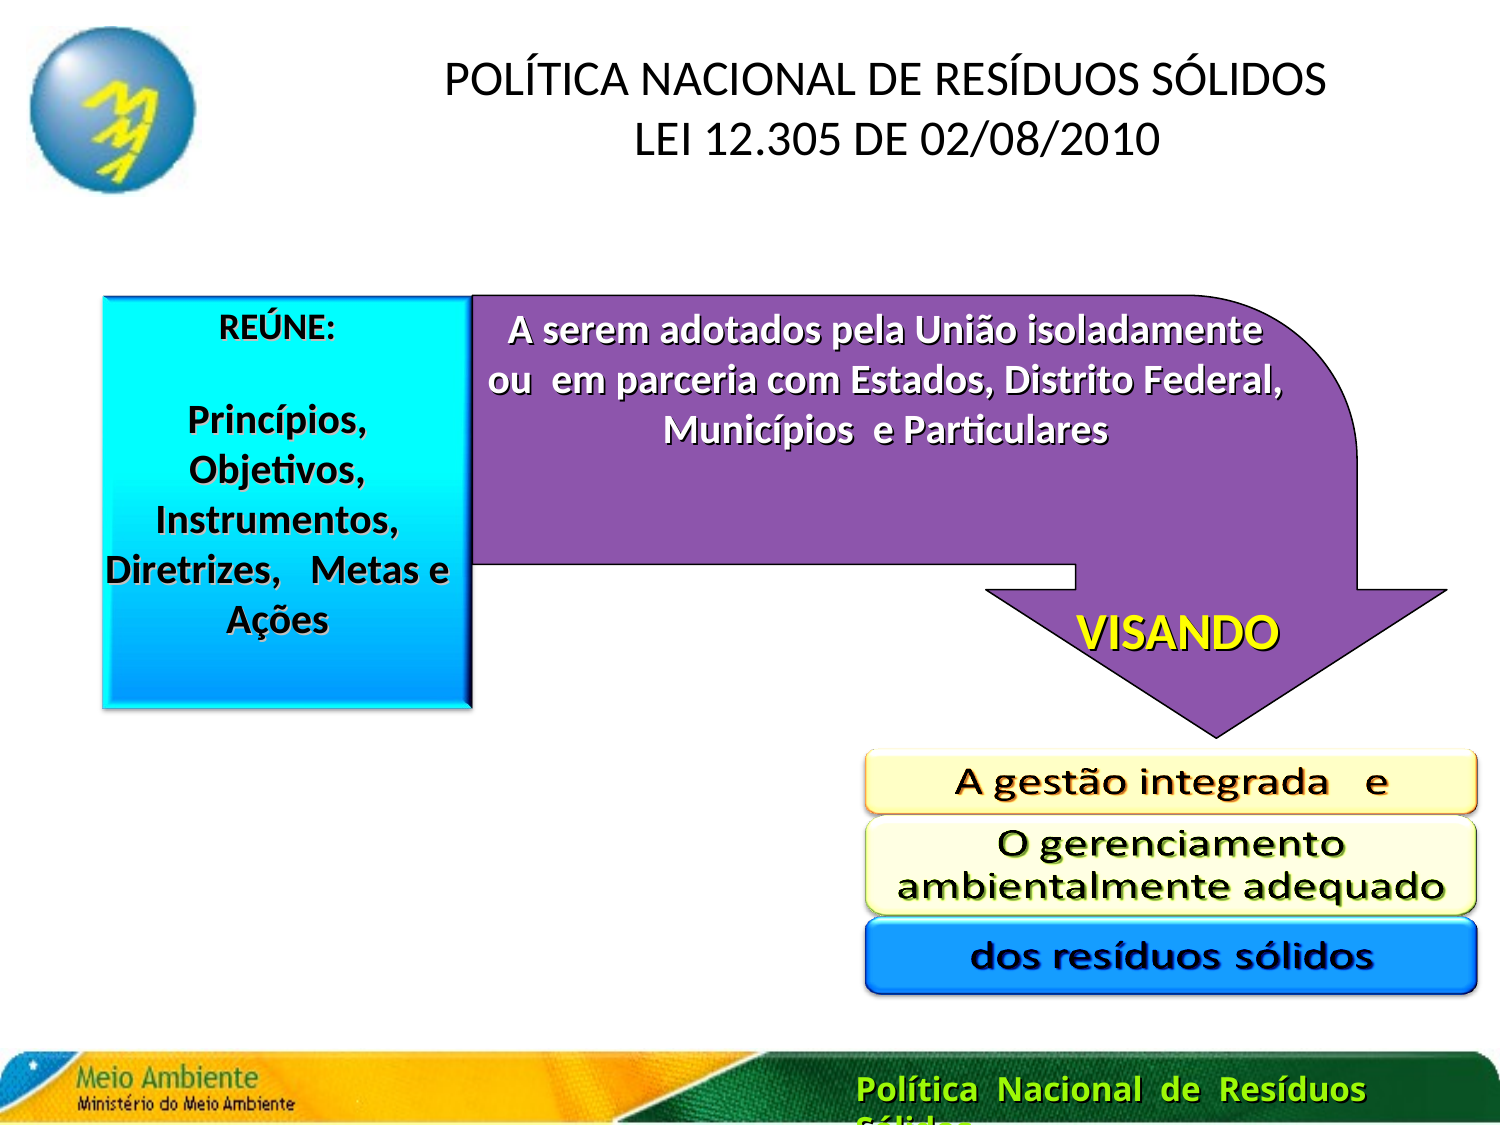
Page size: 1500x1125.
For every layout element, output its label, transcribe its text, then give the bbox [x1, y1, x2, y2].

picture [26, 26, 202, 197]
text_box [1105, 667, 1327, 738]
text_box REÚNE: Princípios, Objetivos, Instrumentos, Diretrizes, Metas e Ações [88, 295, 467, 650]
text_box A serem adotados pela União isoladamente ou em parceria com Estados, Distrito Federal, Municípios e Particulares [472, 295, 1300, 460]
picture [0, 1048, 1500, 1125]
text_box VISANDO [1062, 590, 1418, 667]
text_box POLÍTICA NACIONAL DE RESÍDUOS SÓLIDOS LEI 12.305 DE 02/08/2010 [295, 37, 1500, 173]
picture [29, 1060, 39, 1071]
picture [29, 291, 1500, 1004]
text_box [472, 337, 1447, 639]
